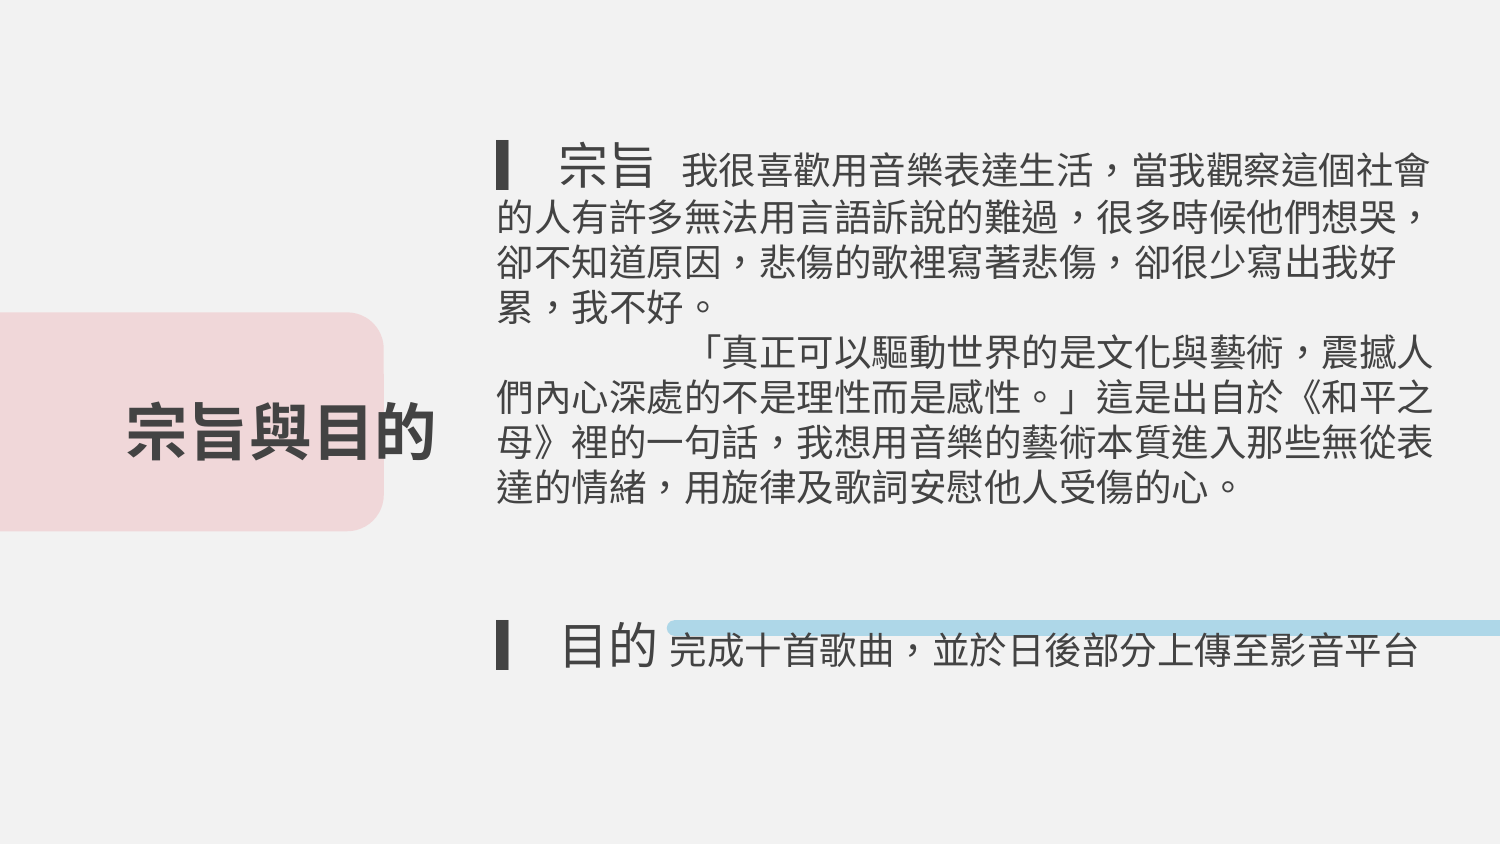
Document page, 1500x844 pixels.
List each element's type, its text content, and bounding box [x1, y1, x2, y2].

list ▎宗旨 我很喜歡用音樂表達生活，當我觀察這個社會的人有許多無法用言語訴說的難過，很多時候他們想哭，卻不知道原因，悲傷的歌裡寫著悲傷，卻很少寫出我好累，我不好。 「真正可以驅動世界的是文化與藝術，震撼人們內心深處的不是理性而是感性。」這是出自於《和平之母》裡的一句話，我想用音樂的藝術本質進入那些無從表達的情緒，用旋律及歌詞安慰他人受傷的心。 ▎目的 完成十首歌曲，並於日後部分上傳至影音平台 [481, 74, 1451, 813]
title 宗旨與目的 [110, 377, 481, 510]
